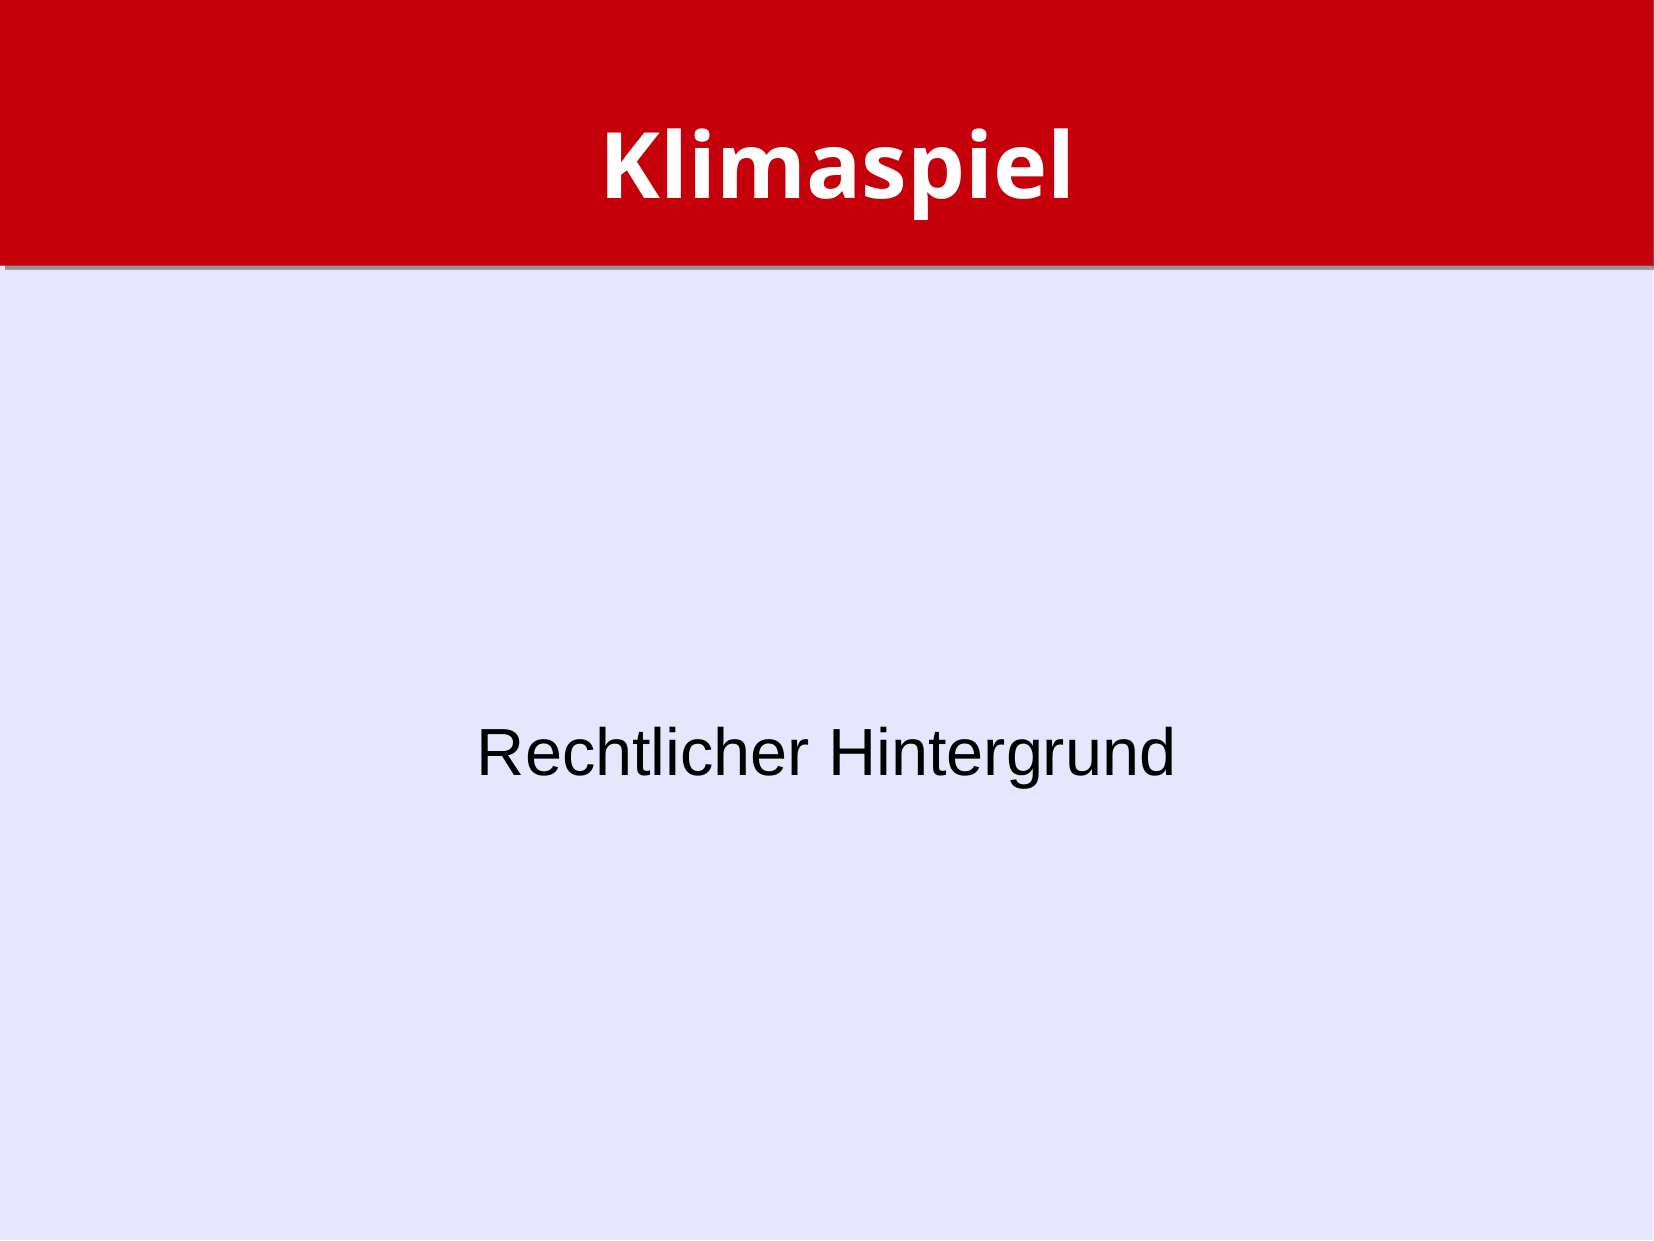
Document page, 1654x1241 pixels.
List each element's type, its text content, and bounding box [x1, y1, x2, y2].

subtitle Rechtlicher Hintergrund [59, 343, 1595, 1162]
title Klimaspiel [140, 59, 1536, 267]
